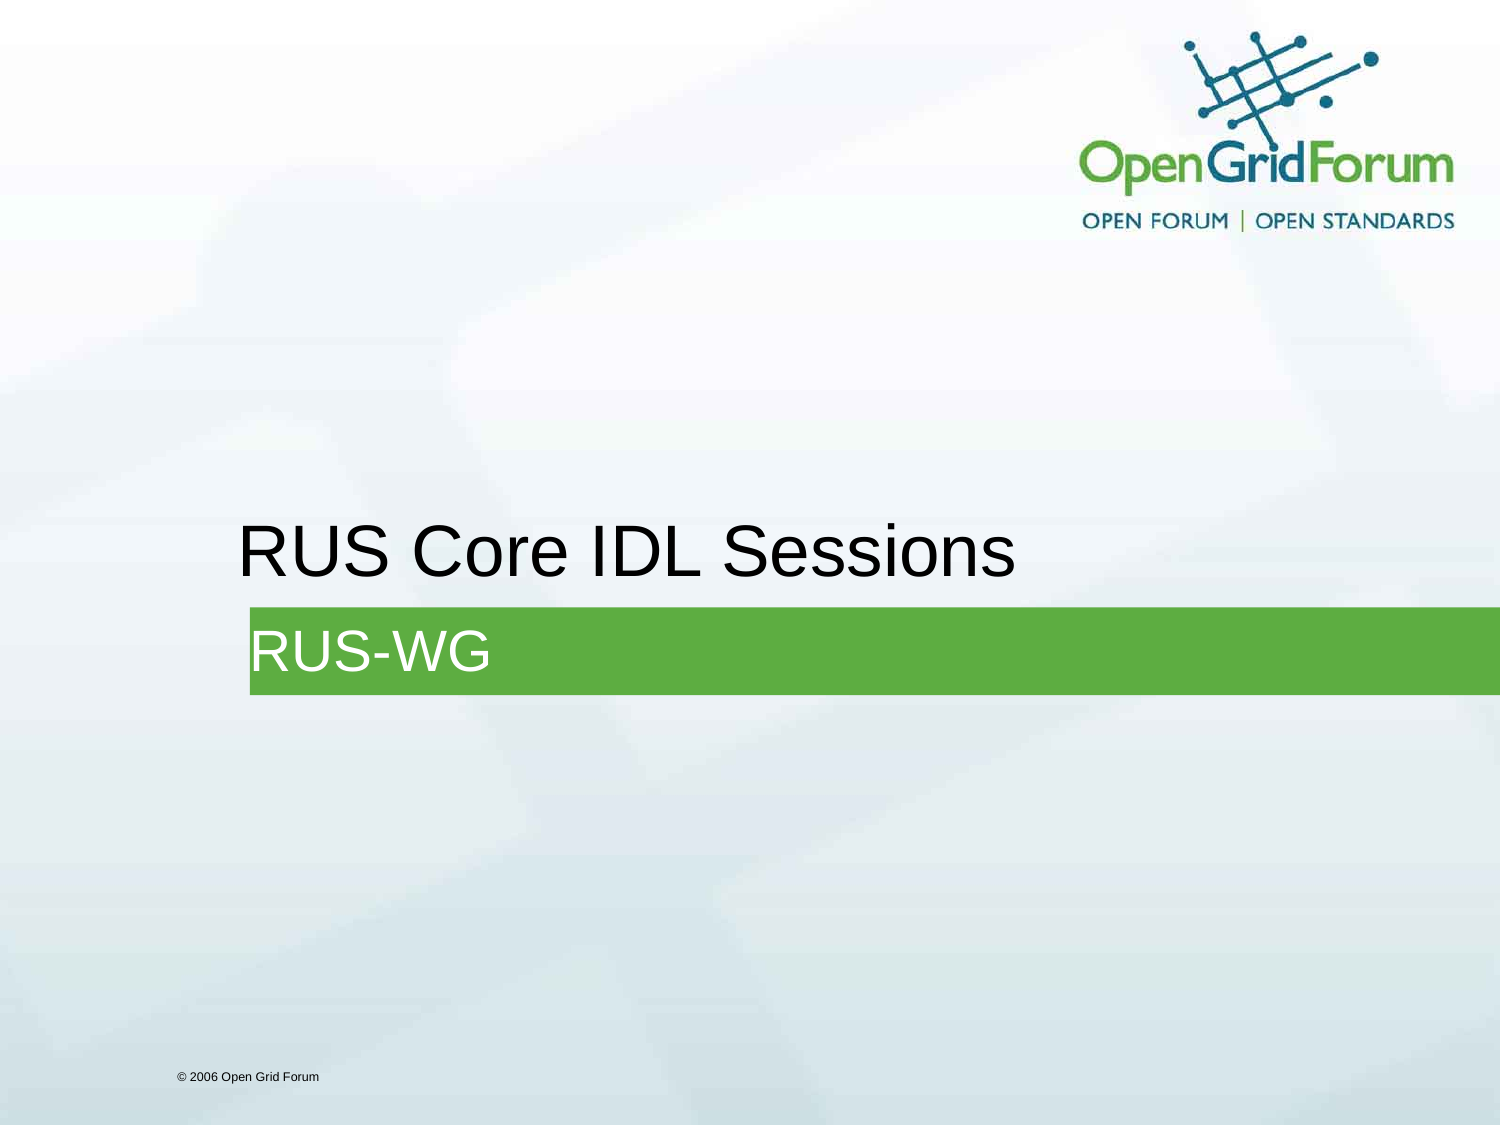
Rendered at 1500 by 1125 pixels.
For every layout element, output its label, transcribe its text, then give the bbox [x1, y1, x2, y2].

subtitle RUS-WG [249, 607, 1500, 696]
picture [0, 0, 1500, 1125]
title RUS Core IDL Sessions [237, 457, 1500, 645]
